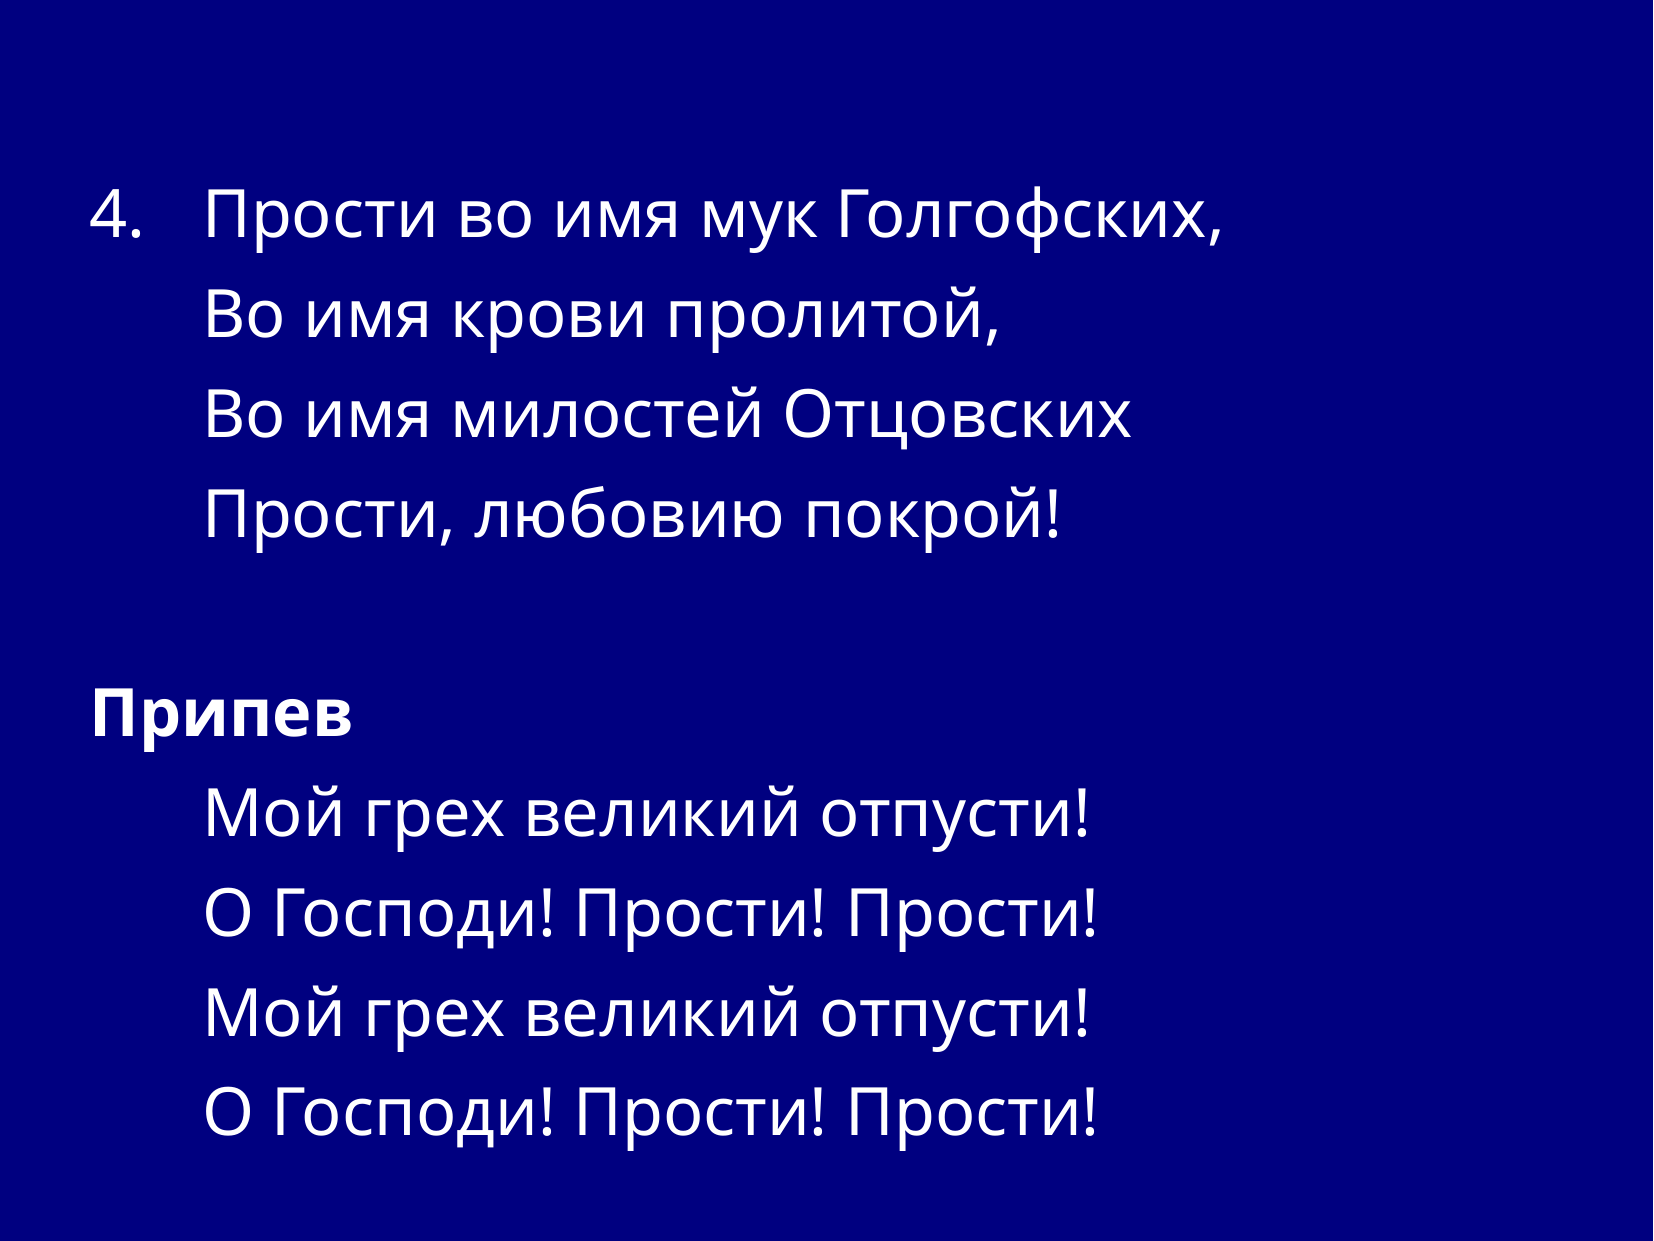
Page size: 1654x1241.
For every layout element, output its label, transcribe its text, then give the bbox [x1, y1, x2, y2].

text_box 4. Прости во имя мук Голгофских, Во имя крови пролитой, Во имя милостей Отцовских Прости, любовию покрой! Припев Мой грех великий отпусти! О Господи! Прости! Прости! Мой грех великий отпусти! О Господи! Прости! Прости! [75, 150, 1576, 1163]
